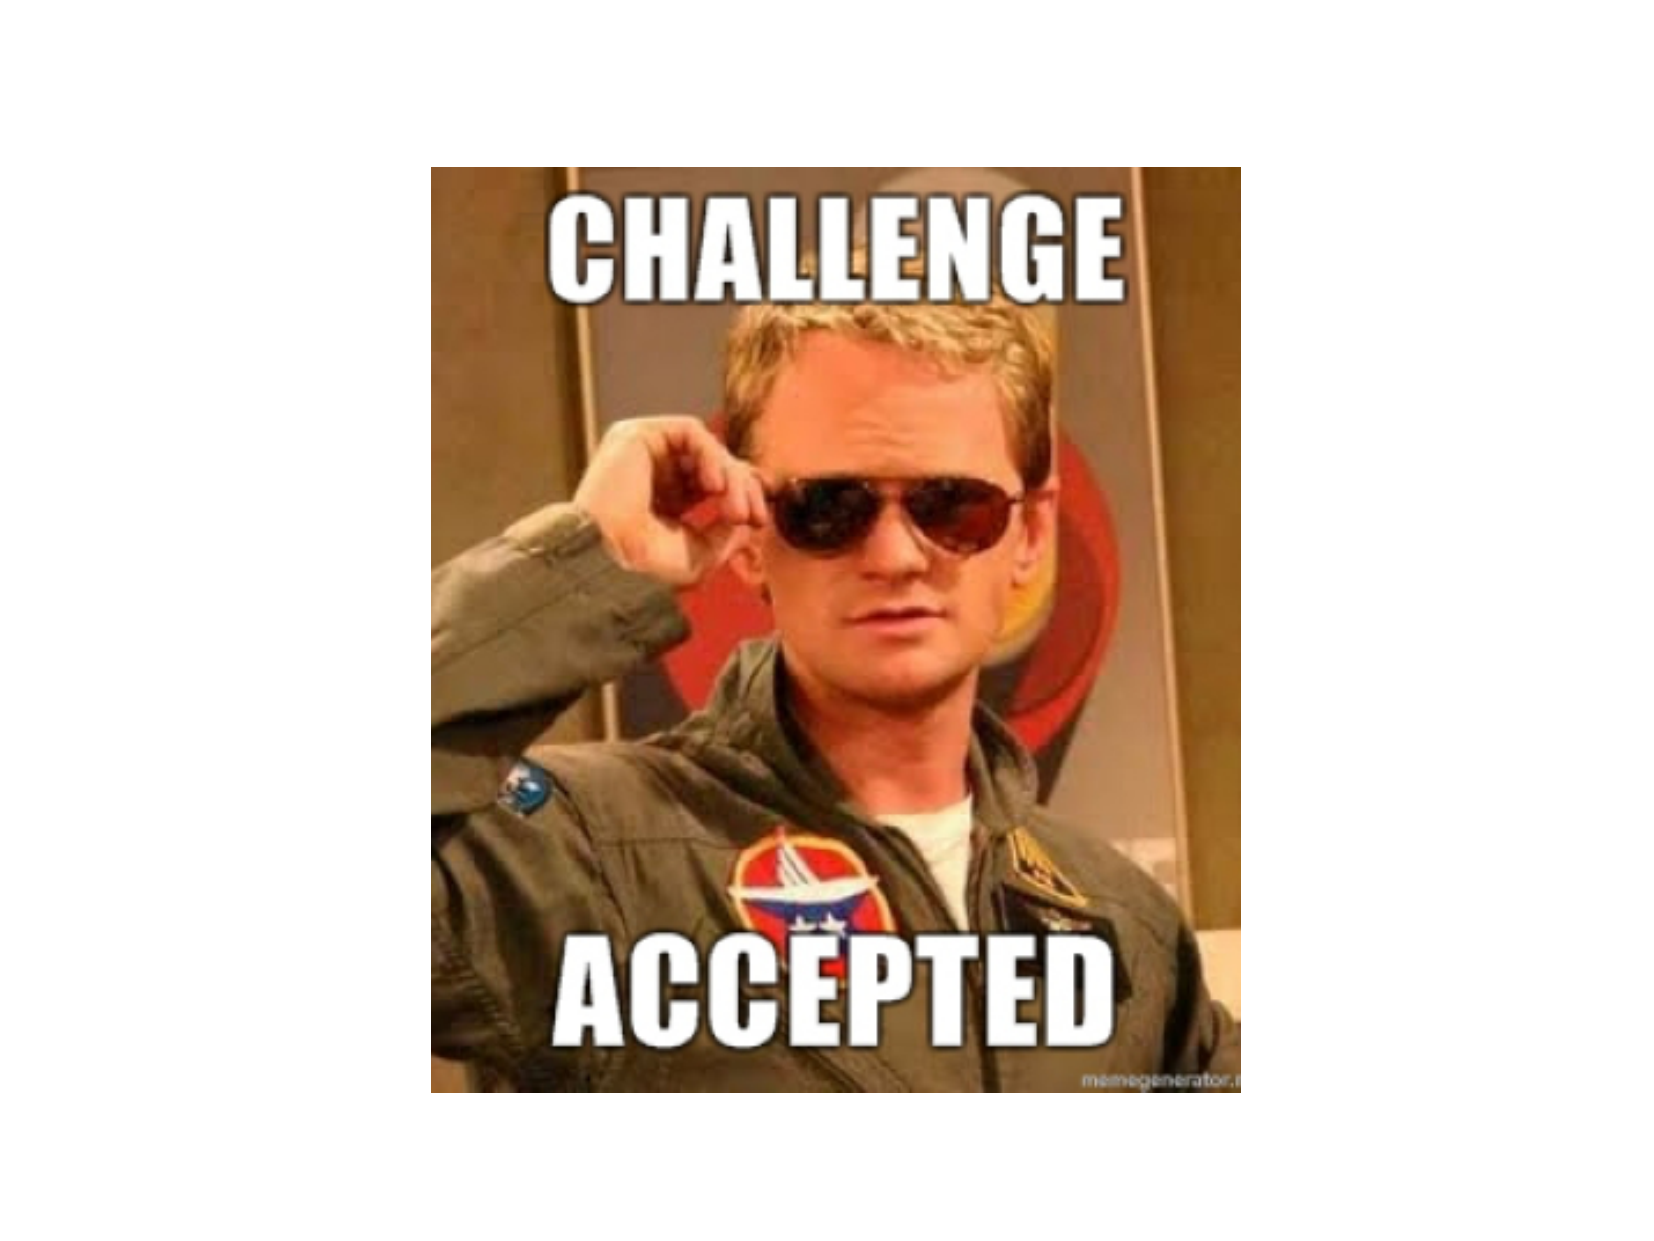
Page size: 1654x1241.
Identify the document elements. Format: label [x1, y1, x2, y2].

picture [431, 167, 1241, 1093]
